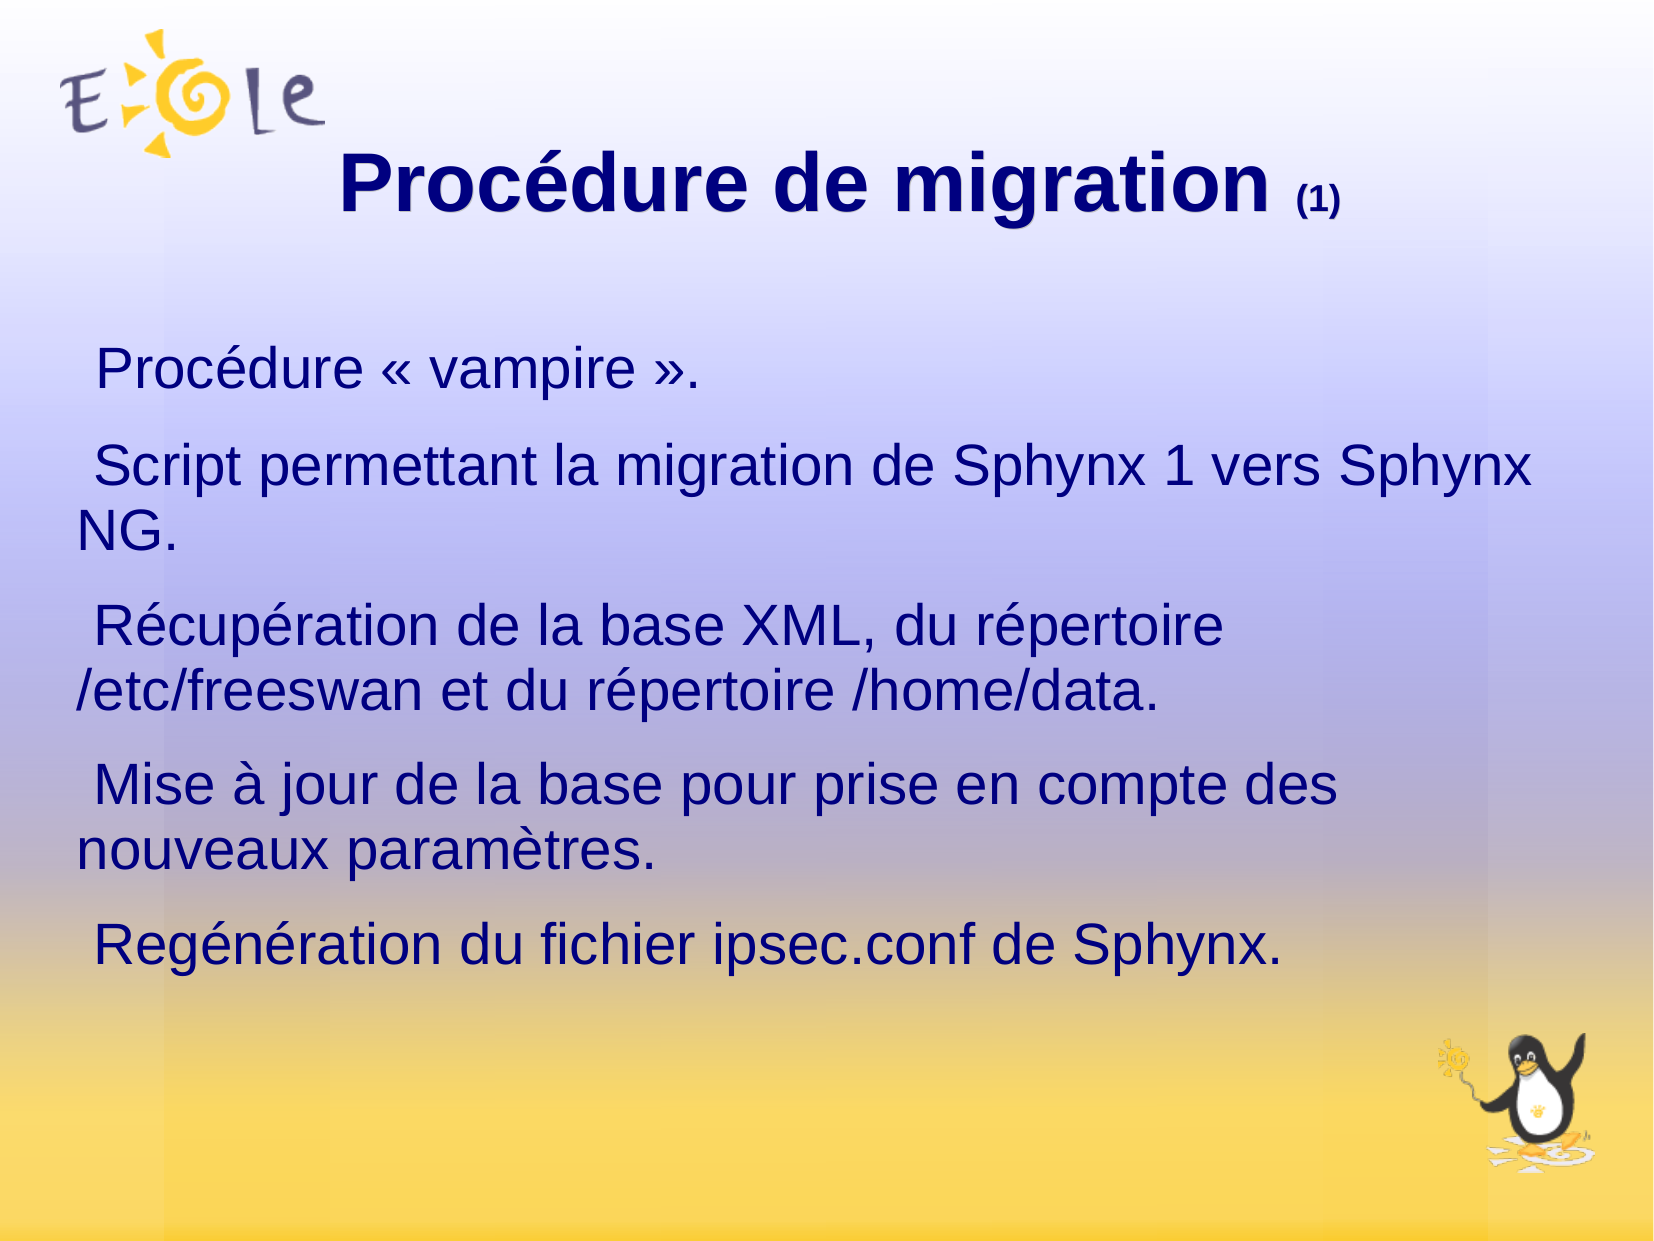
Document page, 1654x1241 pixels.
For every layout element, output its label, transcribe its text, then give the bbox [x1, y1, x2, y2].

list Procédure « vampire ». Script permettant la migration de Sphynx 1 vers Sphynx NG. Récupération de la base XML, du répertoire /etc/freeswan et du répertoire /home/data. Mise à jour de la base pour prise en compte des nouveaux paramètres. Regénération du fichier ipsec.conf de Sphynx. [76, 328, 1565, 1038]
text_box Procédure de migration (1) [323, 128, 1380, 251]
picture [0, 0, 1654, 1241]
